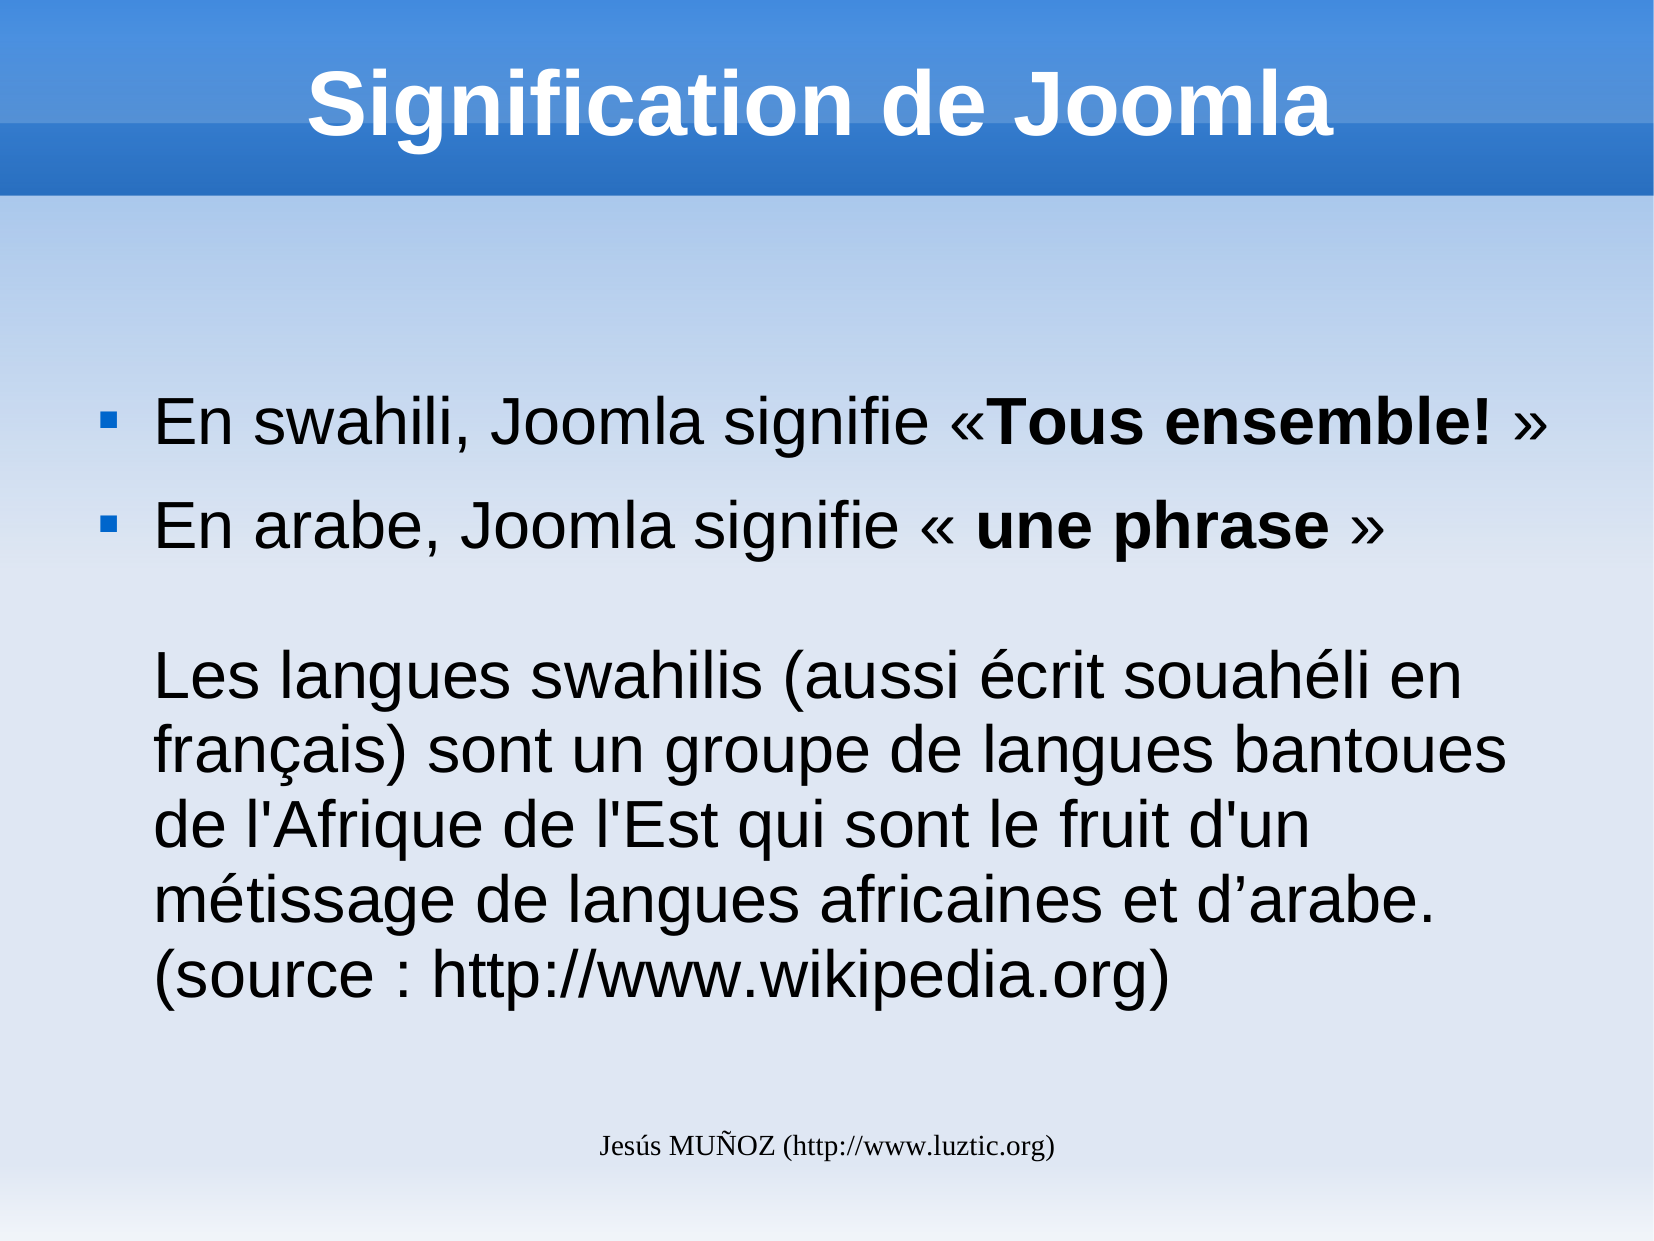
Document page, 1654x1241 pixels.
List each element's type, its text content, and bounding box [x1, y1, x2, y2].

title Signification de Joomla [76, 0, 1565, 208]
picture [0, 0, 1654, 1241]
list En swahili, Joomla signifie «Tous ensemble! » En arabe, Joomla signifie « une phrase » Les langues swahilis (aussi écrit souahéli en français) sont un groupe de langues bantoues de l'Afrique de l'Est qui sont le fruit d'un métissage de langues africaines et d’arabe. (source : http://www.wikipedia.org) [82, 383, 1571, 1094]
